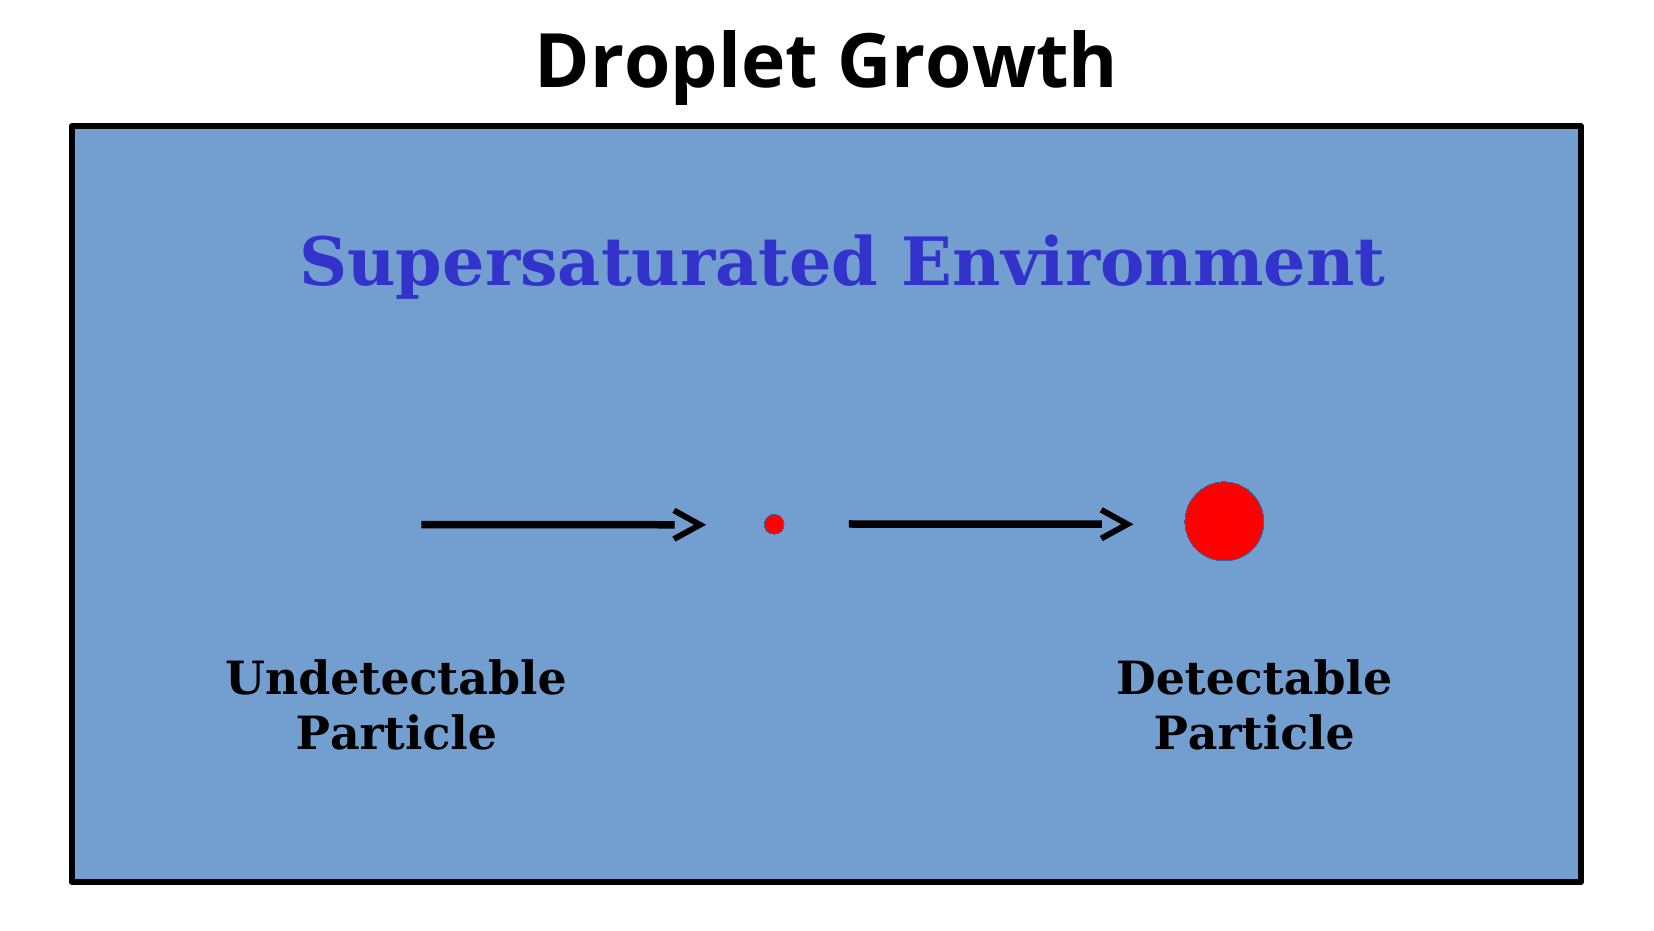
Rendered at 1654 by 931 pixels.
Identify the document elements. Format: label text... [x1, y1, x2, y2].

text_box [764, 514, 785, 535]
text_box Detectable Particle [1069, 641, 1654, 931]
text_box Supersaturated Environment [205, 211, 1482, 641]
text_box Undetectable Particle [175, 640, 1451, 931]
text_box [71, 126, 1581, 883]
text_box [1184, 481, 1264, 561]
title Droplet Growth [0, 7, 1654, 118]
